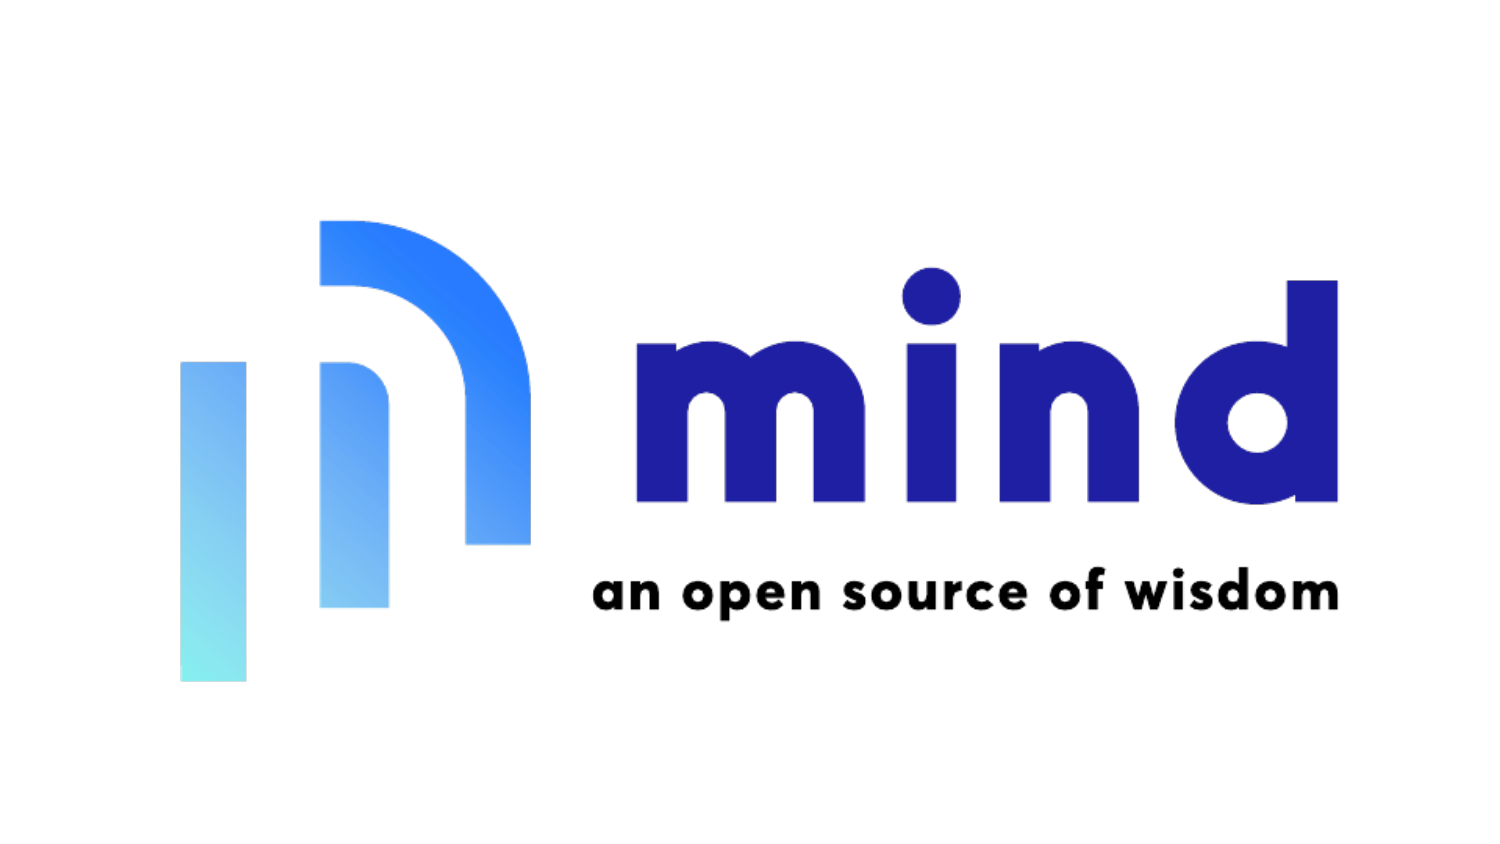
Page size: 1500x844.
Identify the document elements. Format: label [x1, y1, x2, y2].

picture [112, 154, 1405, 749]
